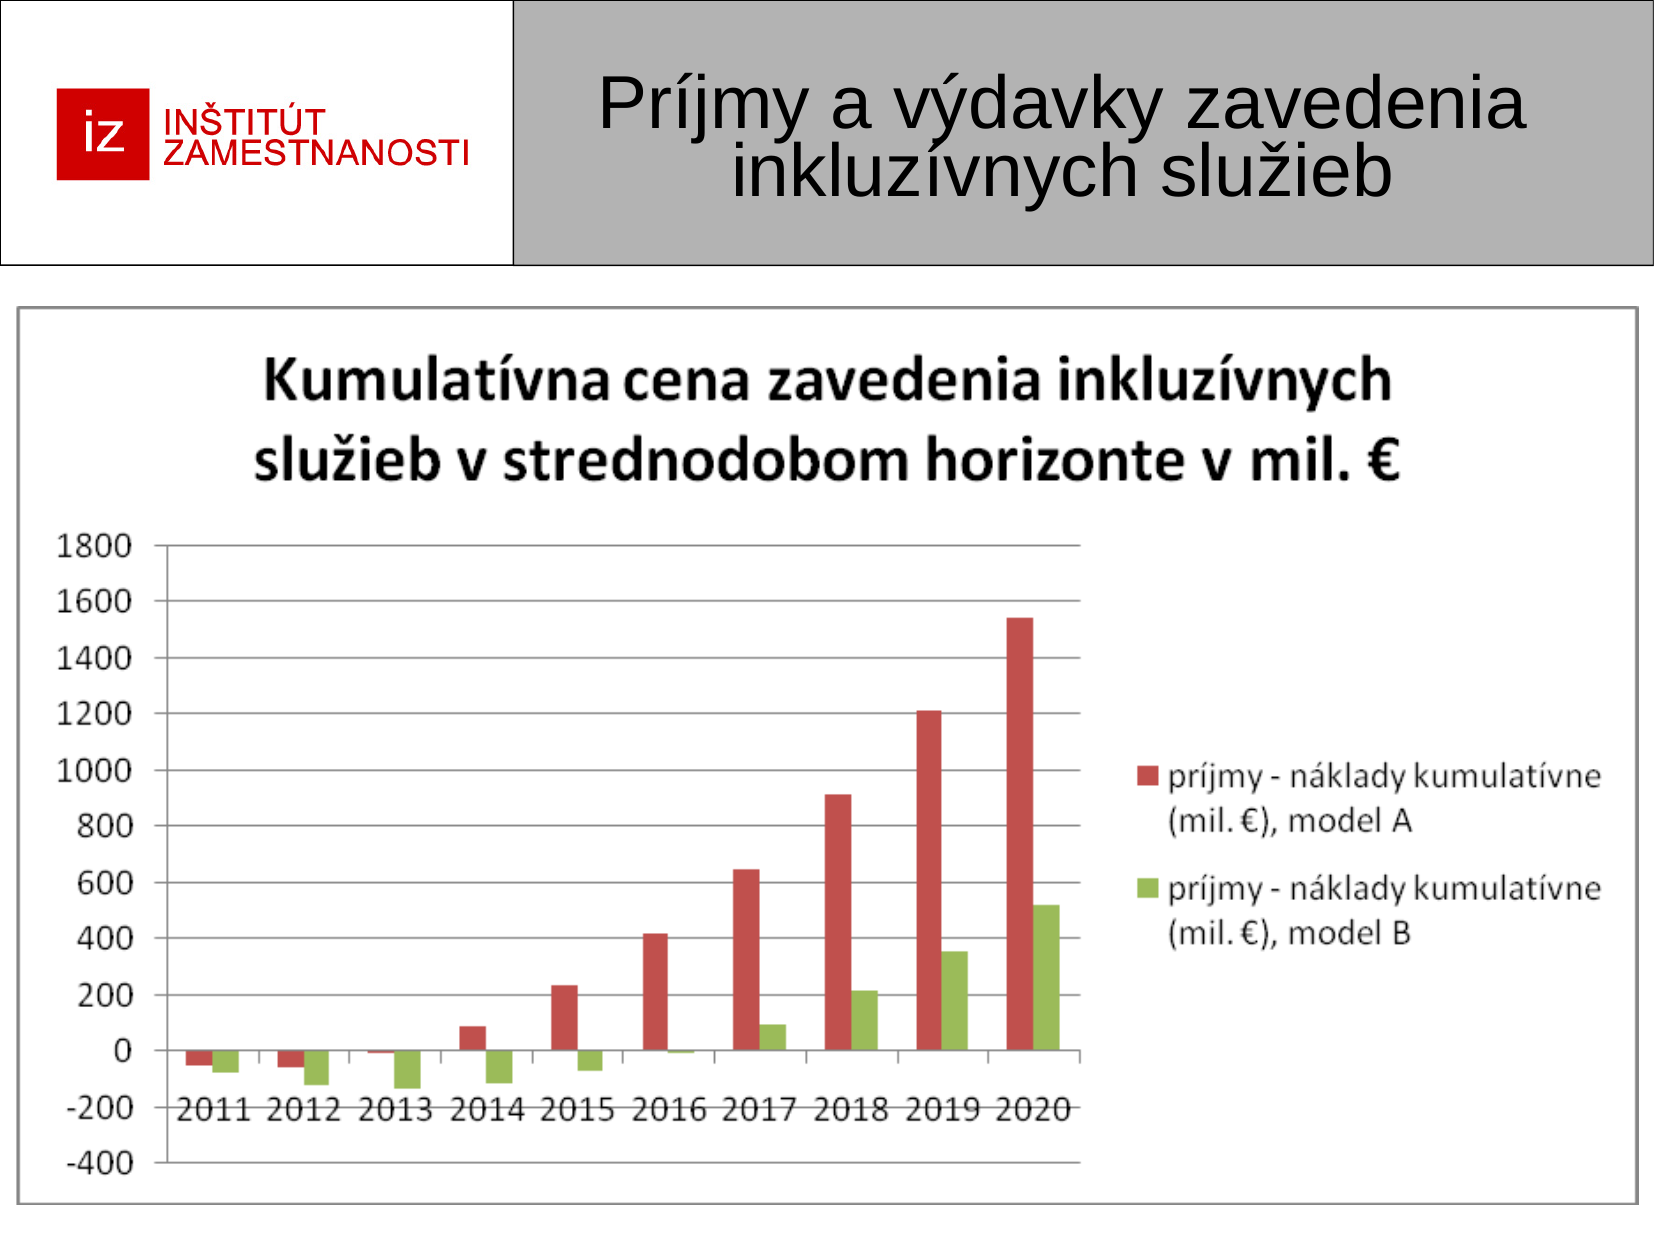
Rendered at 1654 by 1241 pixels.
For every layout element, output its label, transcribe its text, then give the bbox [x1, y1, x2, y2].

picture [15, 306, 1639, 1205]
picture [5, 7, 512, 256]
title Príjmy a výdavky zavedenia inkluzívnych služieb [560, 37, 1565, 229]
